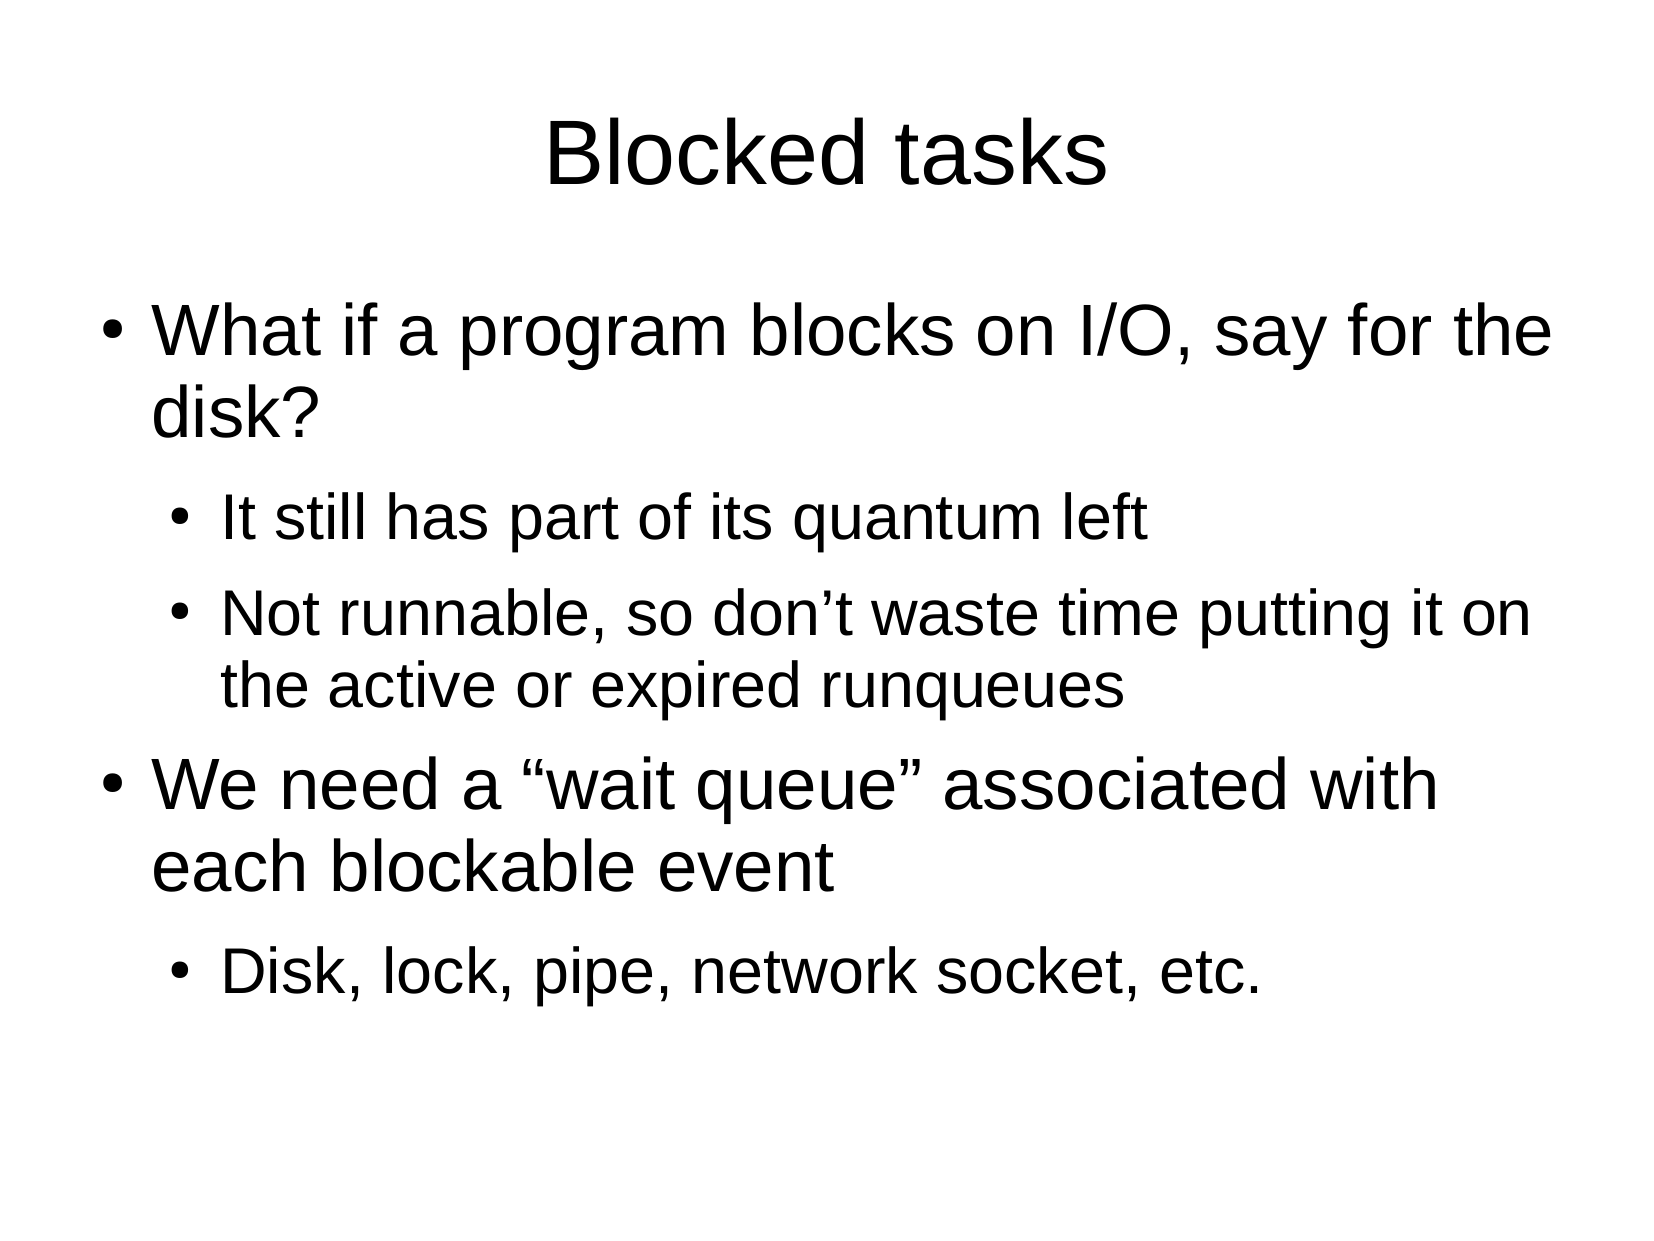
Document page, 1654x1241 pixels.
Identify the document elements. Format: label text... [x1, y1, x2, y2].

title Blocked tasks [82, 49, 1571, 257]
list What if a program blocks on I/O, say for the disk? It still has part of its quantum left Not runnable, so don’t waste time putting it on the active or expired runqueues We need a “wait queue” associated with each blockable event Disk, lock, pipe, network socket, etc. [82, 290, 1571, 1010]
